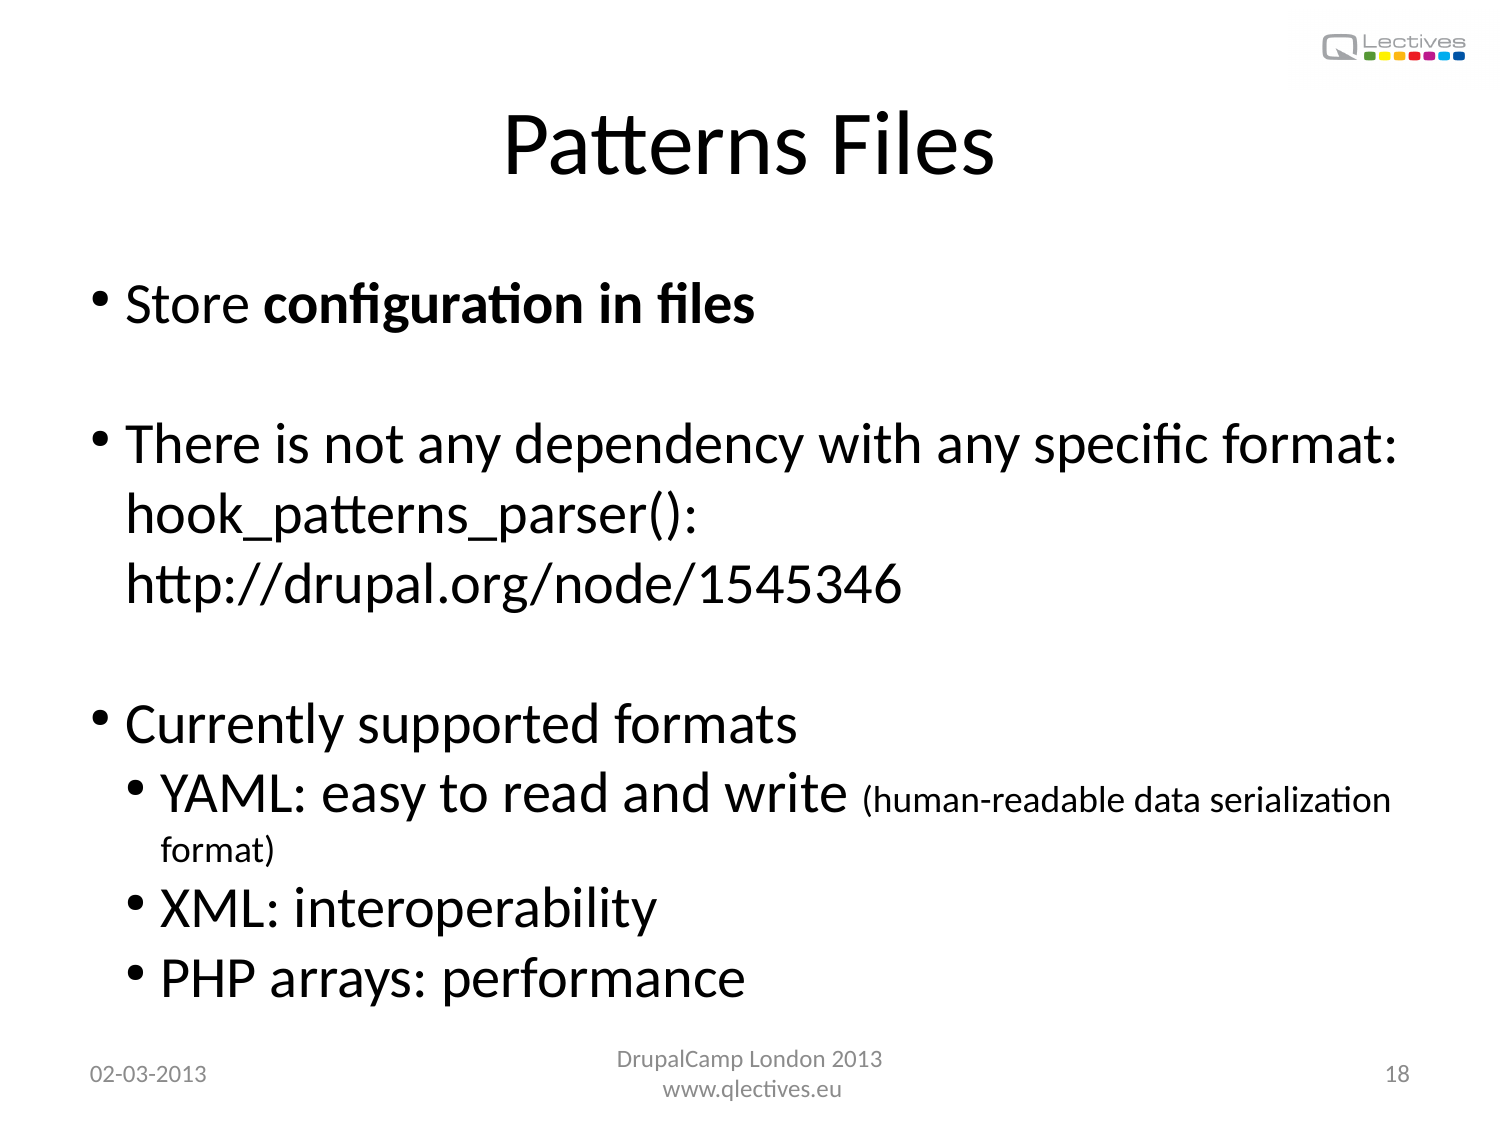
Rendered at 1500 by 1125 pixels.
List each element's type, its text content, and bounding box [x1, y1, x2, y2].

text_box Patterns Files [74, 44, 1425, 233]
text_box 02-03-2013 [74, 1042, 425, 1103]
text_box Store configuration in files There is not any dependency with any specific format: hook_patterns_parser(): http://drupal.org/node/1545346 Currently supported formats YAML: easy to read and write (human-readable data serialization format) XML: interoperability PHP arrays: performance [75, 187, 1425, 979]
text_box <number> [1074, 1042, 1425, 1103]
text_box DrupalCamp London 2013 www.qlectives.eu [512, 1042, 988, 1103]
picture [1288, 9, 1500, 90]
